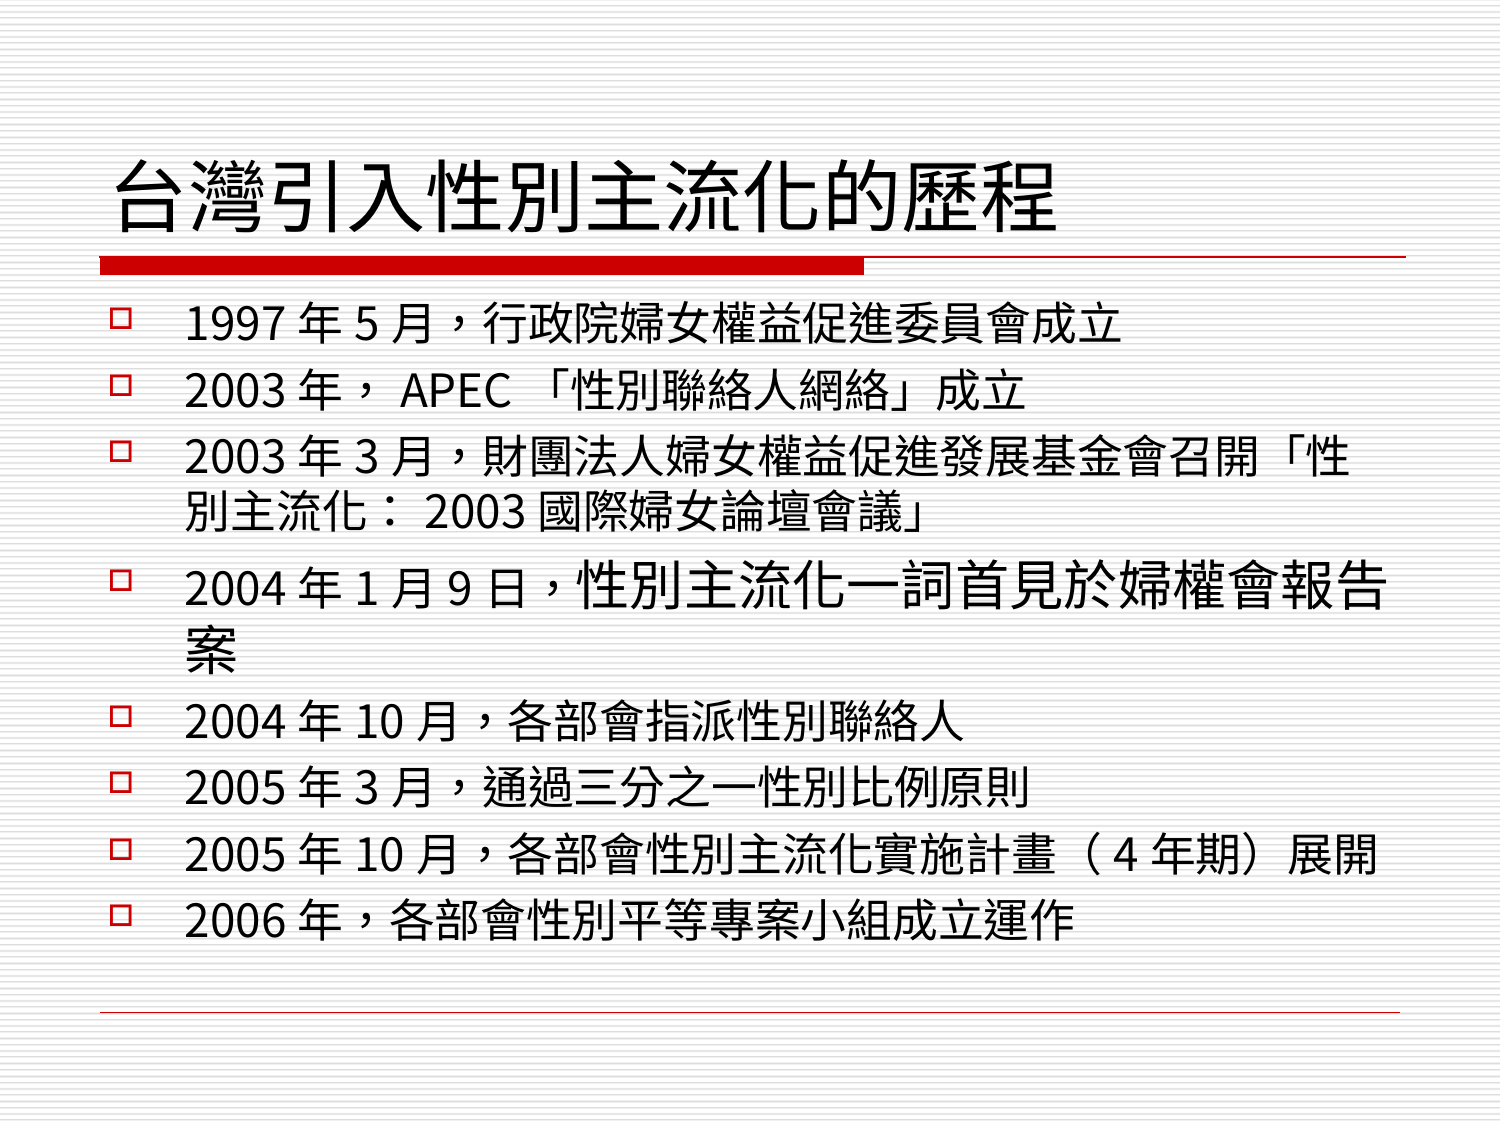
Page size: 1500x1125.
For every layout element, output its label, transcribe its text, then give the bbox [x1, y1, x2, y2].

list 1997年5月，行政院婦女權益促進委員會成立 2003年，APEC「性別聯絡人網絡」成立 2003年3月，財團法人婦女權益促進發展基金會召開「性別主流化：2003國際婦女論壇會議」 2004年1月9日，性別主流化一詞首見於婦權會報告案 2004年10月，各部會指派性別聯絡人 2005年3月，通過三分之一性別比例原則 2005年10月，各部會性別主流化實施計畫（4年期）展開 2006年，各部會性別平等專案小組成立運作 [92, 287, 1406, 988]
title 台灣引入性別主流化的歷程 [94, 50, 1407, 250]
picture [0, 0, 1500, 1125]
